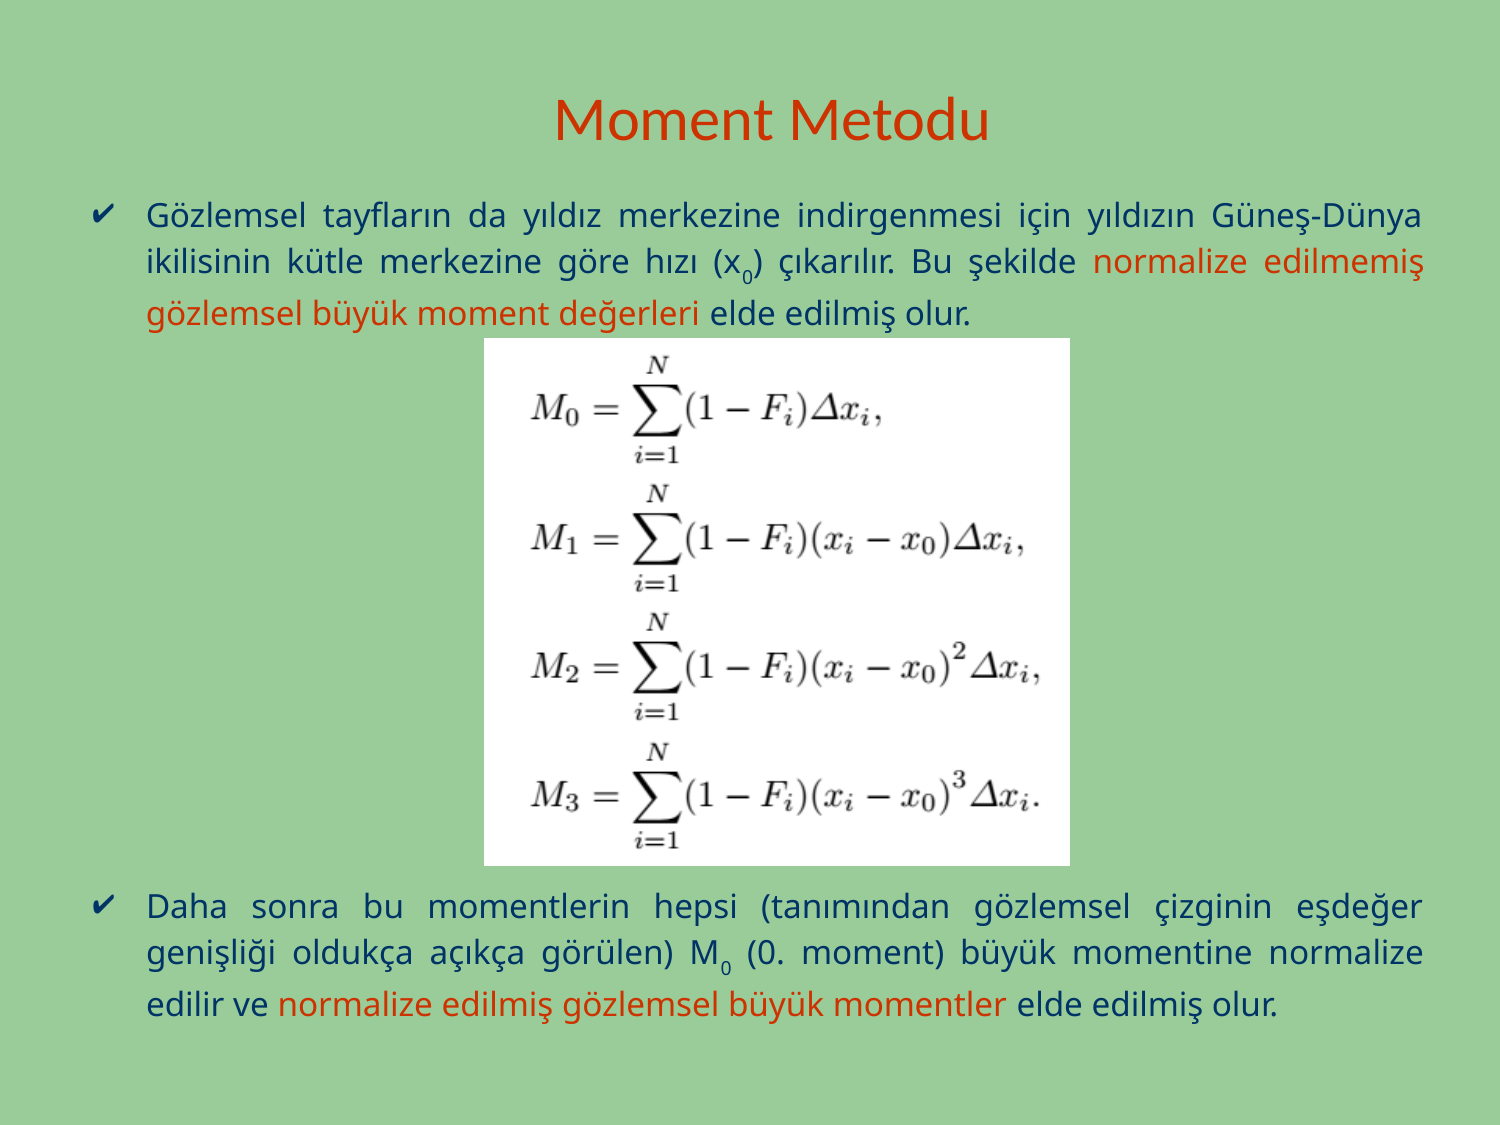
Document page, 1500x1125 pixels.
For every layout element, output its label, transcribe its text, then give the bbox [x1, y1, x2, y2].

picture [484, 338, 1070, 866]
title Moment Metodu [135, 41, 1410, 192]
list Daha sonra bu momentlerin hepsi (tanımından gözlemsel çizginin eşdeğer genişliği oldukça açıkça görülen) M0 (0. moment) büyük momentine normalize edilir ve normalize edilmiş gözlemsel büyük momentler elde edilmiş olur. [75, 883, 1426, 1054]
list Gözlemsel tayfların da yıldız merkezine indirgenmesi için yıldızın Güneş-Dünya ikilisinin kütle merkezine göre hızı (x0) çıkarılır. Bu şekilde normalize edilmemiş gözlemsel büyük moment değerleri elde edilmiş olur. [75, 192, 1426, 323]
